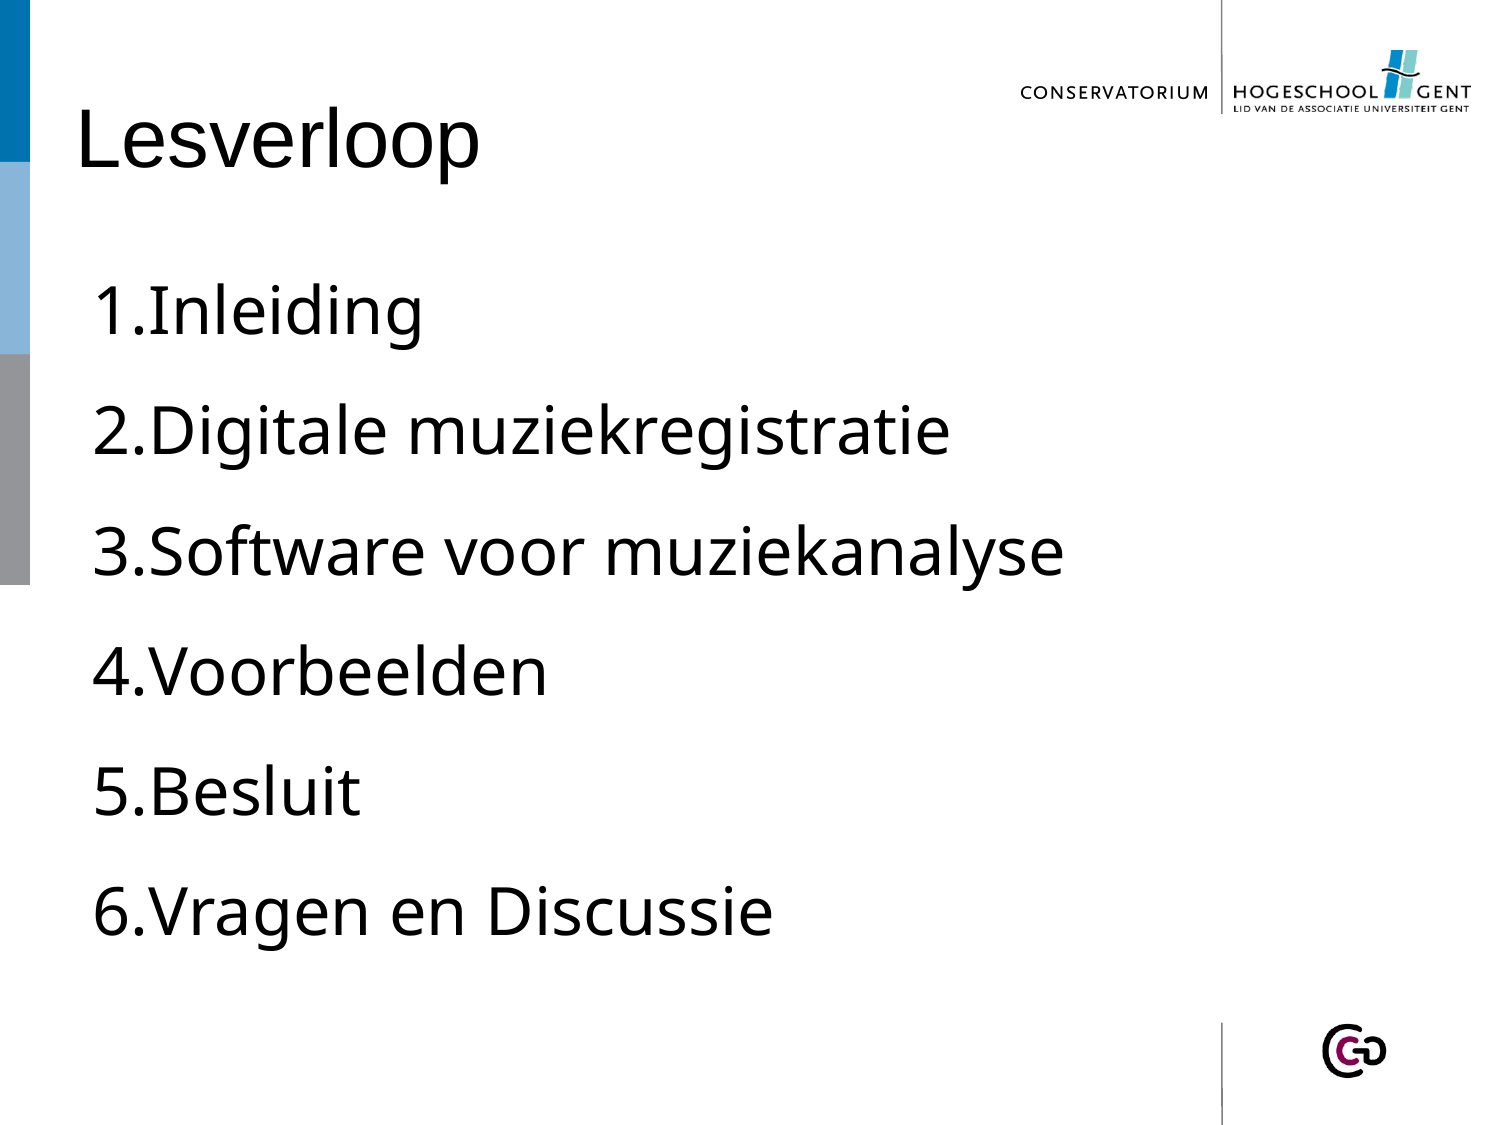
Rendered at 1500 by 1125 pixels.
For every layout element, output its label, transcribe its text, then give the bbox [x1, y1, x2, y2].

list Inleiding Digitale muziekregistratie Software voor muziekanalyse Voorbeelden Besluit Vragen en Discussie [75, 263, 1425, 1006]
picture [0, 162, 30, 585]
picture [1298, 1011, 1410, 1090]
title Lesverloop [75, 44, 1425, 233]
picture [1425, 50, 1471, 112]
